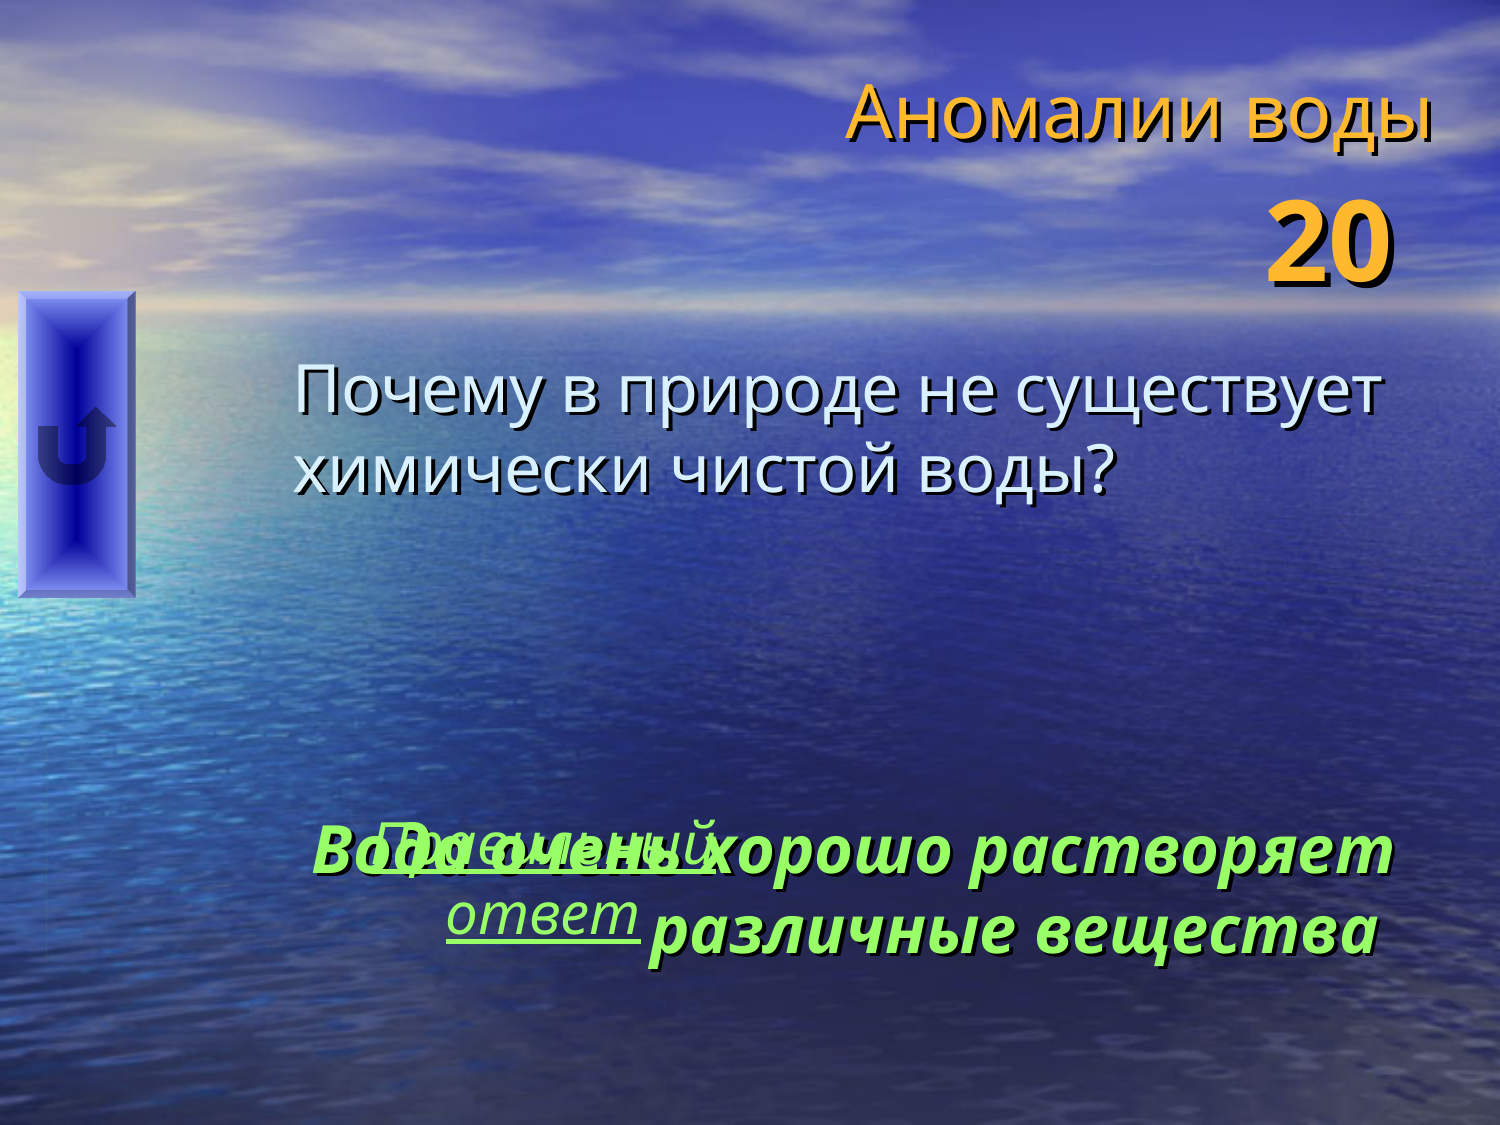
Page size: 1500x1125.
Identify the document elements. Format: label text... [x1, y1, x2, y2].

text_box 20 [1234, 160, 1424, 291]
title Аномалии воды [797, 54, 1483, 161]
text_box Правильный ответ [253, 798, 833, 882]
subtitle Почему в природе не существует химически чистой воды? [277, 337, 1447, 764]
picture [0, 0, 1500, 1125]
text_box Вода очень хорошо растворяет различные вещества [253, 798, 1412, 1094]
text_box 60 [17, 290, 26, 598]
text_box [19, 290, 136, 598]
